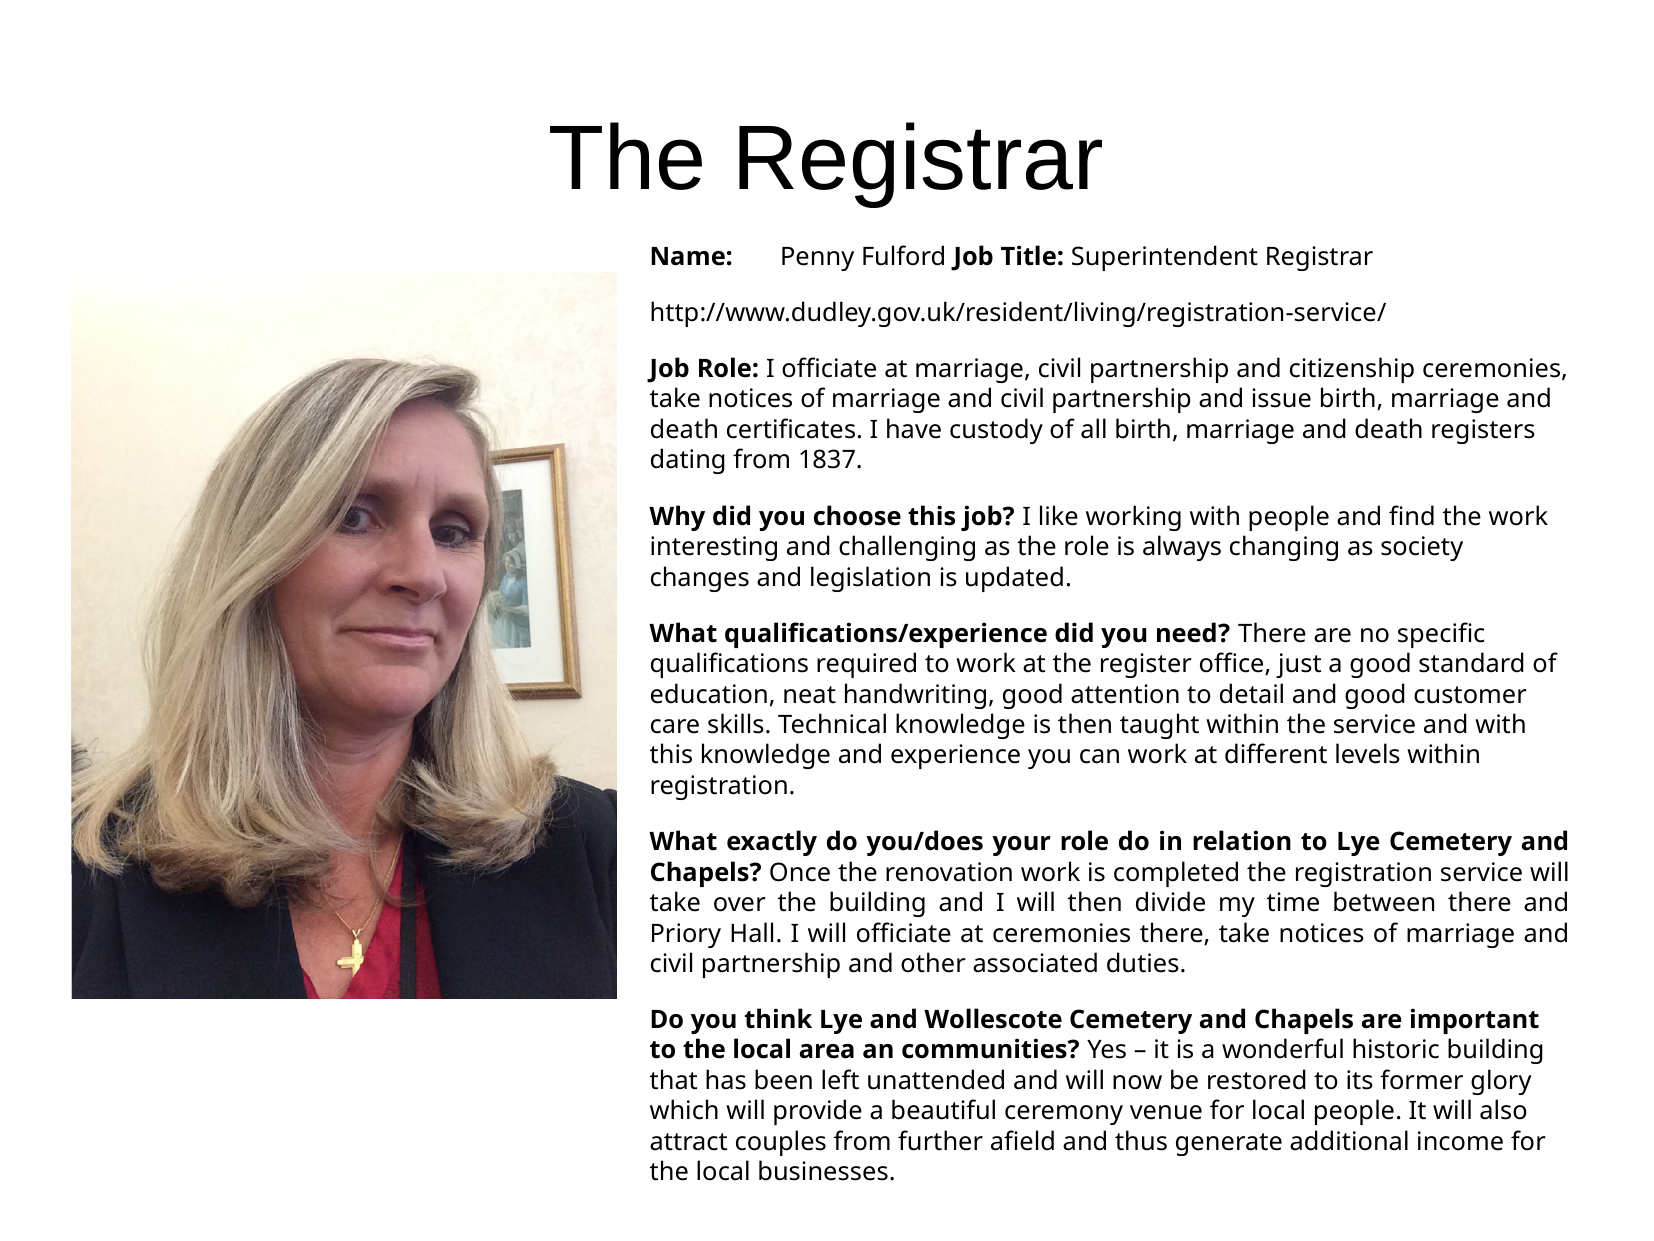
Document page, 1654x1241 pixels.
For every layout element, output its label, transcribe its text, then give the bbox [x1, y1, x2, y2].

picture [70, 271, 617, 999]
list Name: Penny Fulford Job Title: Superintendent Registrar http://www.dudley.gov.uk/resident/living/registration-service/ Job Role: I officiate at marriage, civil partnership and citizenship ceremonies, take notices of marriage and civil partnership and issue birth, marriage and death certificates. I have custody of all birth, marriage and death registers dating from 1837. Why did you choose this job? I like working with people and find the work interesting and challenging as the role is always changing as society changes and legislation is updated. What qualifications/experience did you need? There are no specific qualifications required to work at the register office, just a good standard of education, neat handwriting, good attention to detail and good customer care skills. Technical knowledge is then taught within the service and with this knowledge and experience you can work at different levels within registration. What exactly do you/does your role do in relation to Lye Cemetery and Chapels? Once the renovation work is completed the registration service will take over the building and I will then divide my time between there and Priory Hall. I will officiate at ceremonies there, take notices of marriage and civil partnership and other associated duties. Do you think Lye and Wollescote Cemetery and Chapels are important to the local area an communities? Yes – it is a wonderful historic building that has been left unattended and will now be restored to its former glory which will provide a beautiful ceremony venue for local people. It will also attract couples from further afield and thus generate additional income for the local businesses. [649, 239, 1572, 1187]
title The Registrar [82, 49, 1571, 257]
